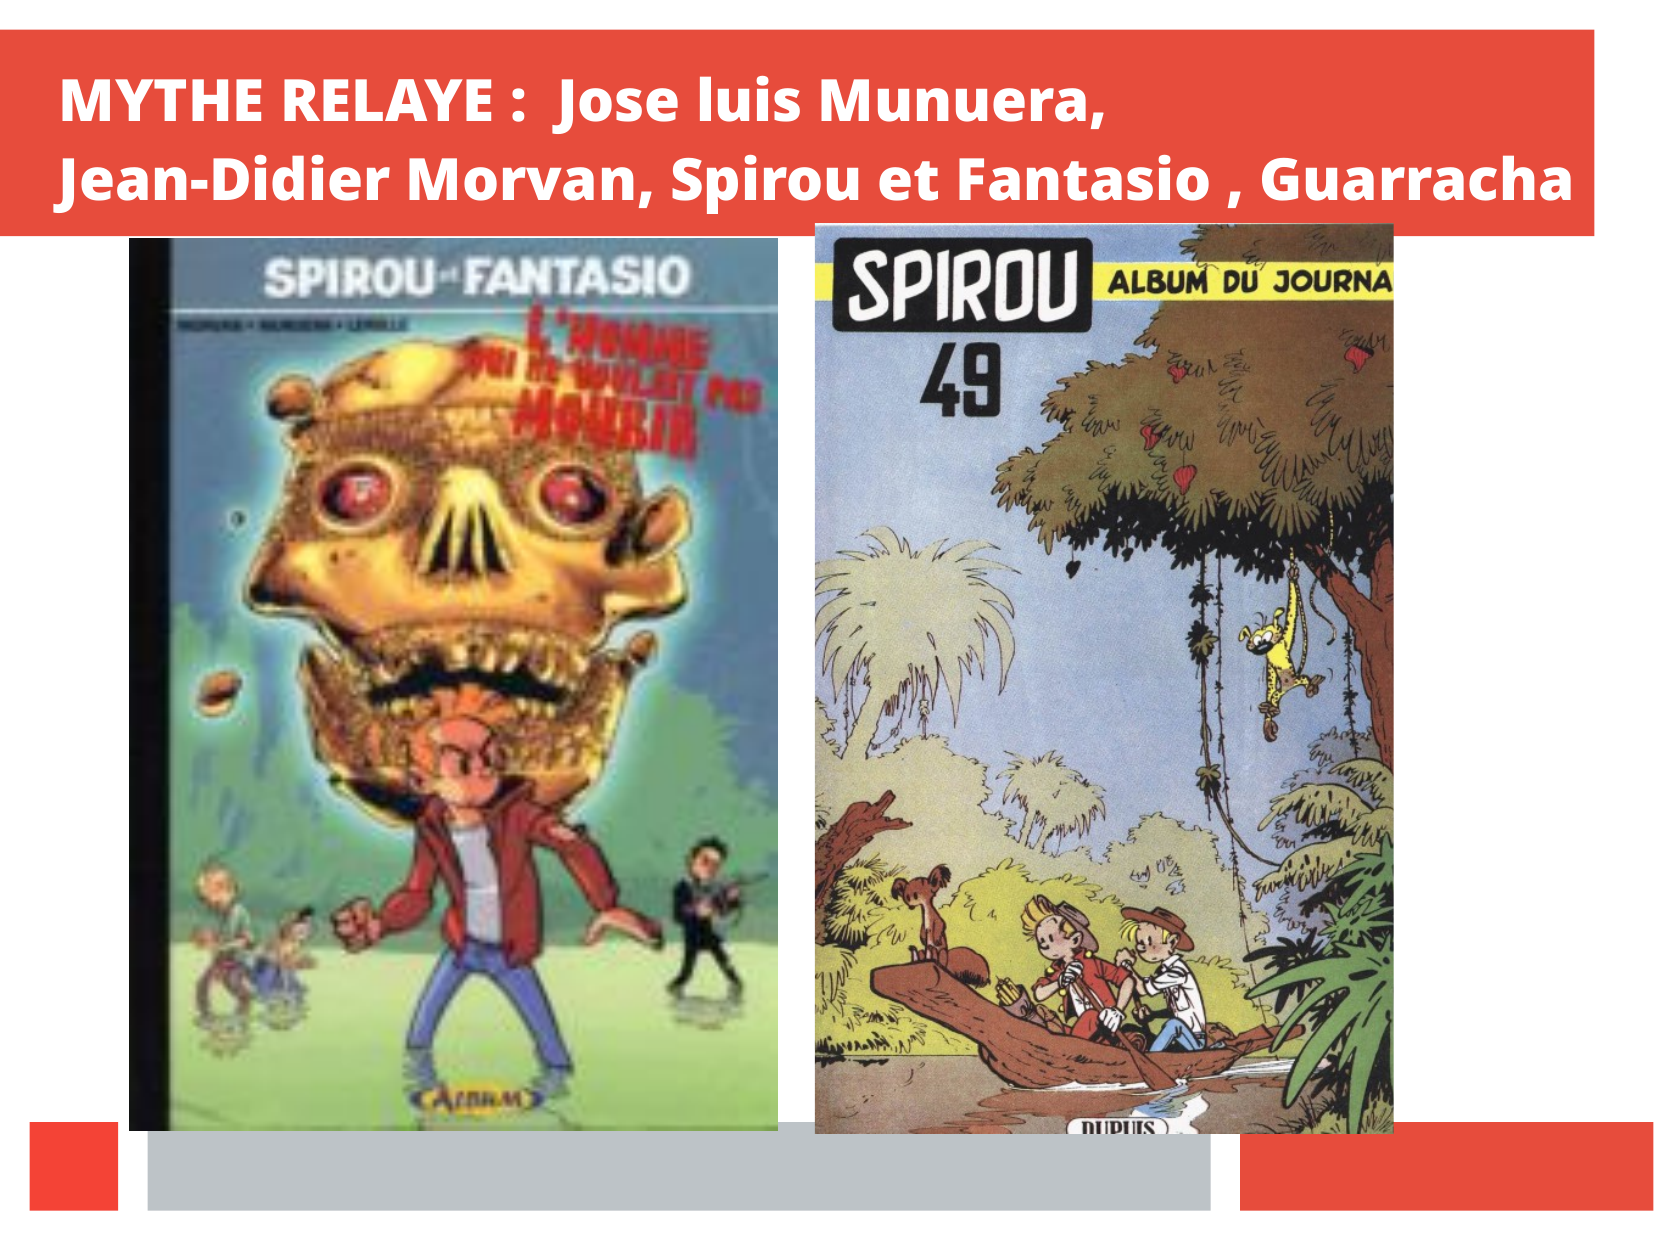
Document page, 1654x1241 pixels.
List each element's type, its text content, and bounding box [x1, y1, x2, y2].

picture [814, 223, 1394, 1134]
picture [129, 238, 778, 1131]
title MYTHE RELAYE : Jose luis Munuera, Jean-Didier Morvan, Spirou et Fantasio , Guarracha [59, 59, 1595, 207]
